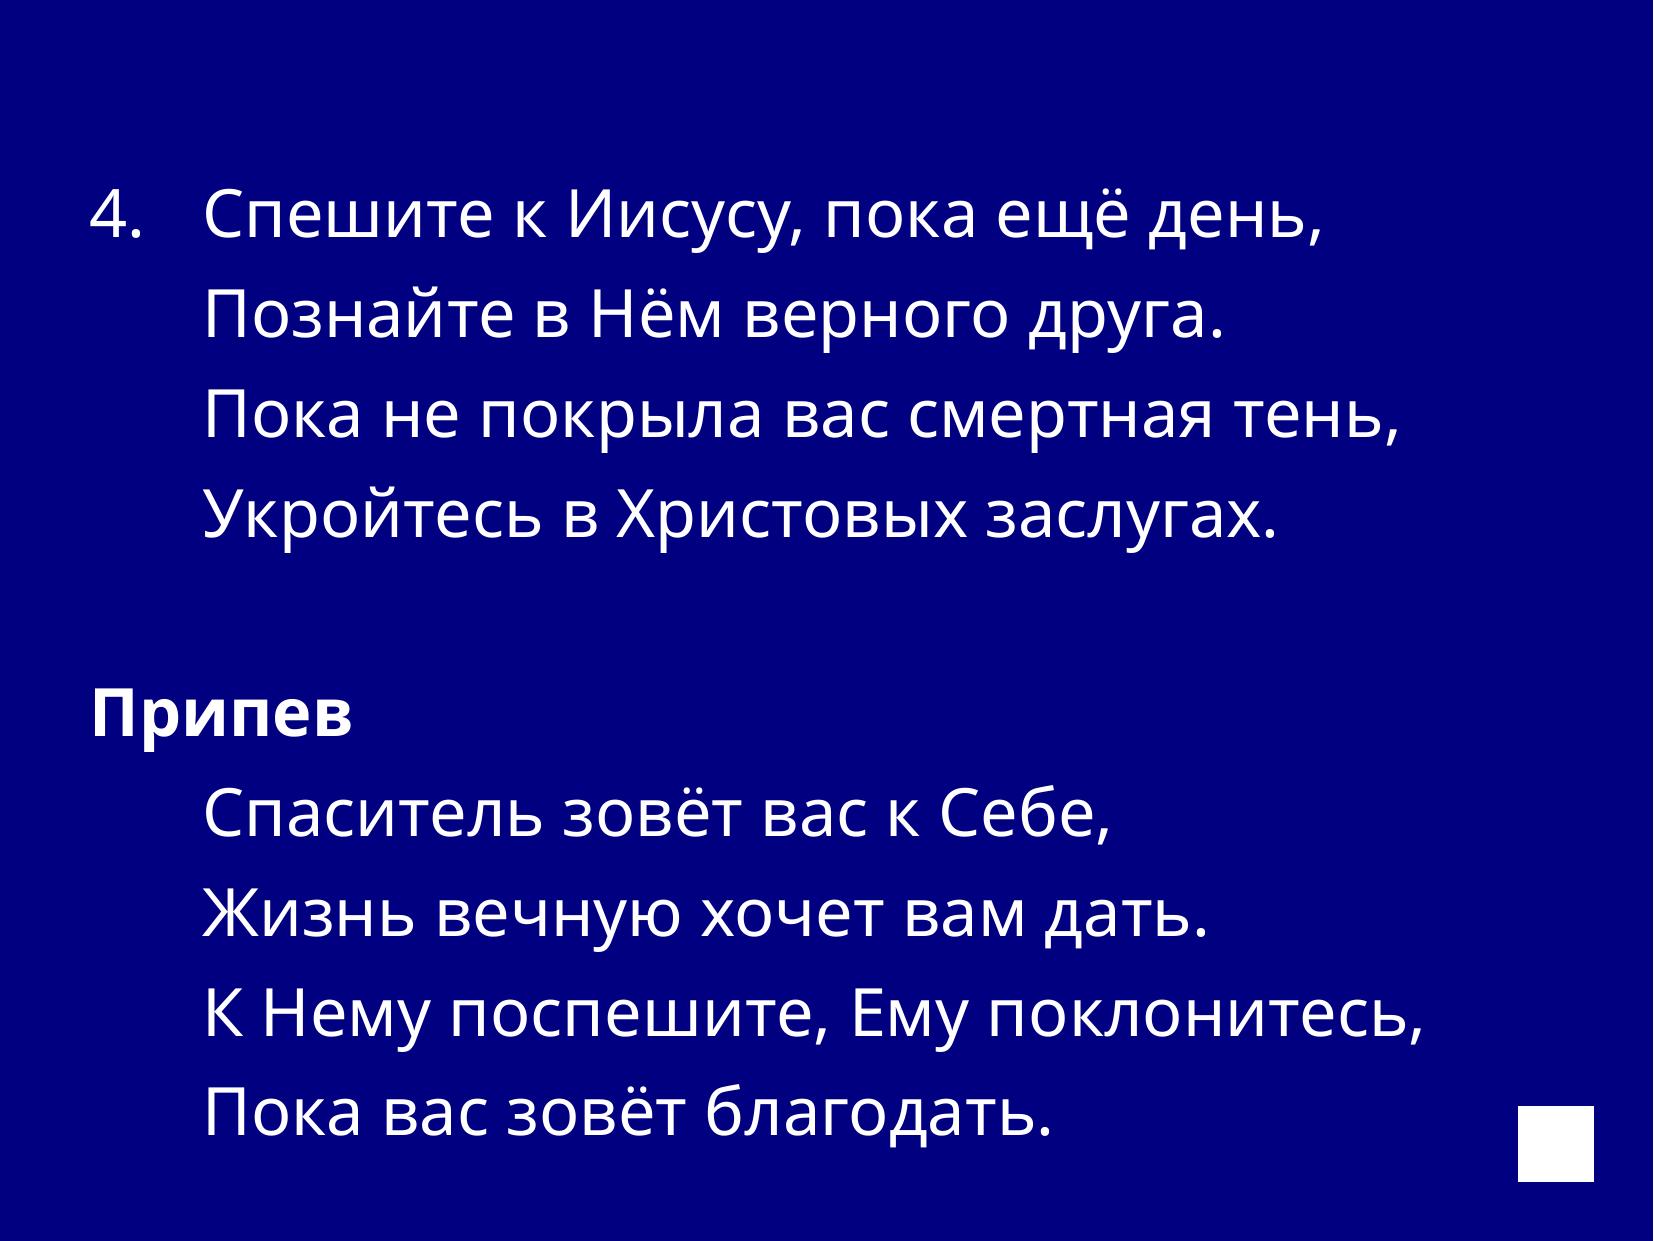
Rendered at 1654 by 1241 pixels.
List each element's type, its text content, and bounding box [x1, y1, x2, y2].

text_box [1518, 1106, 1594, 1182]
text_box 4. Спешите к Иисусу, пока ещё день, Познайте в Нём верного друга. Пока не покрыла вас смертная тень, Укройтесь в Христовых заслугах. Припев Спаситель зовёт вас к Себе, Жизнь вечную хочет вам дать. К Нему поспешите, Ему поклонитесь, Пока вас зовёт благодать. [75, 150, 1576, 1163]
